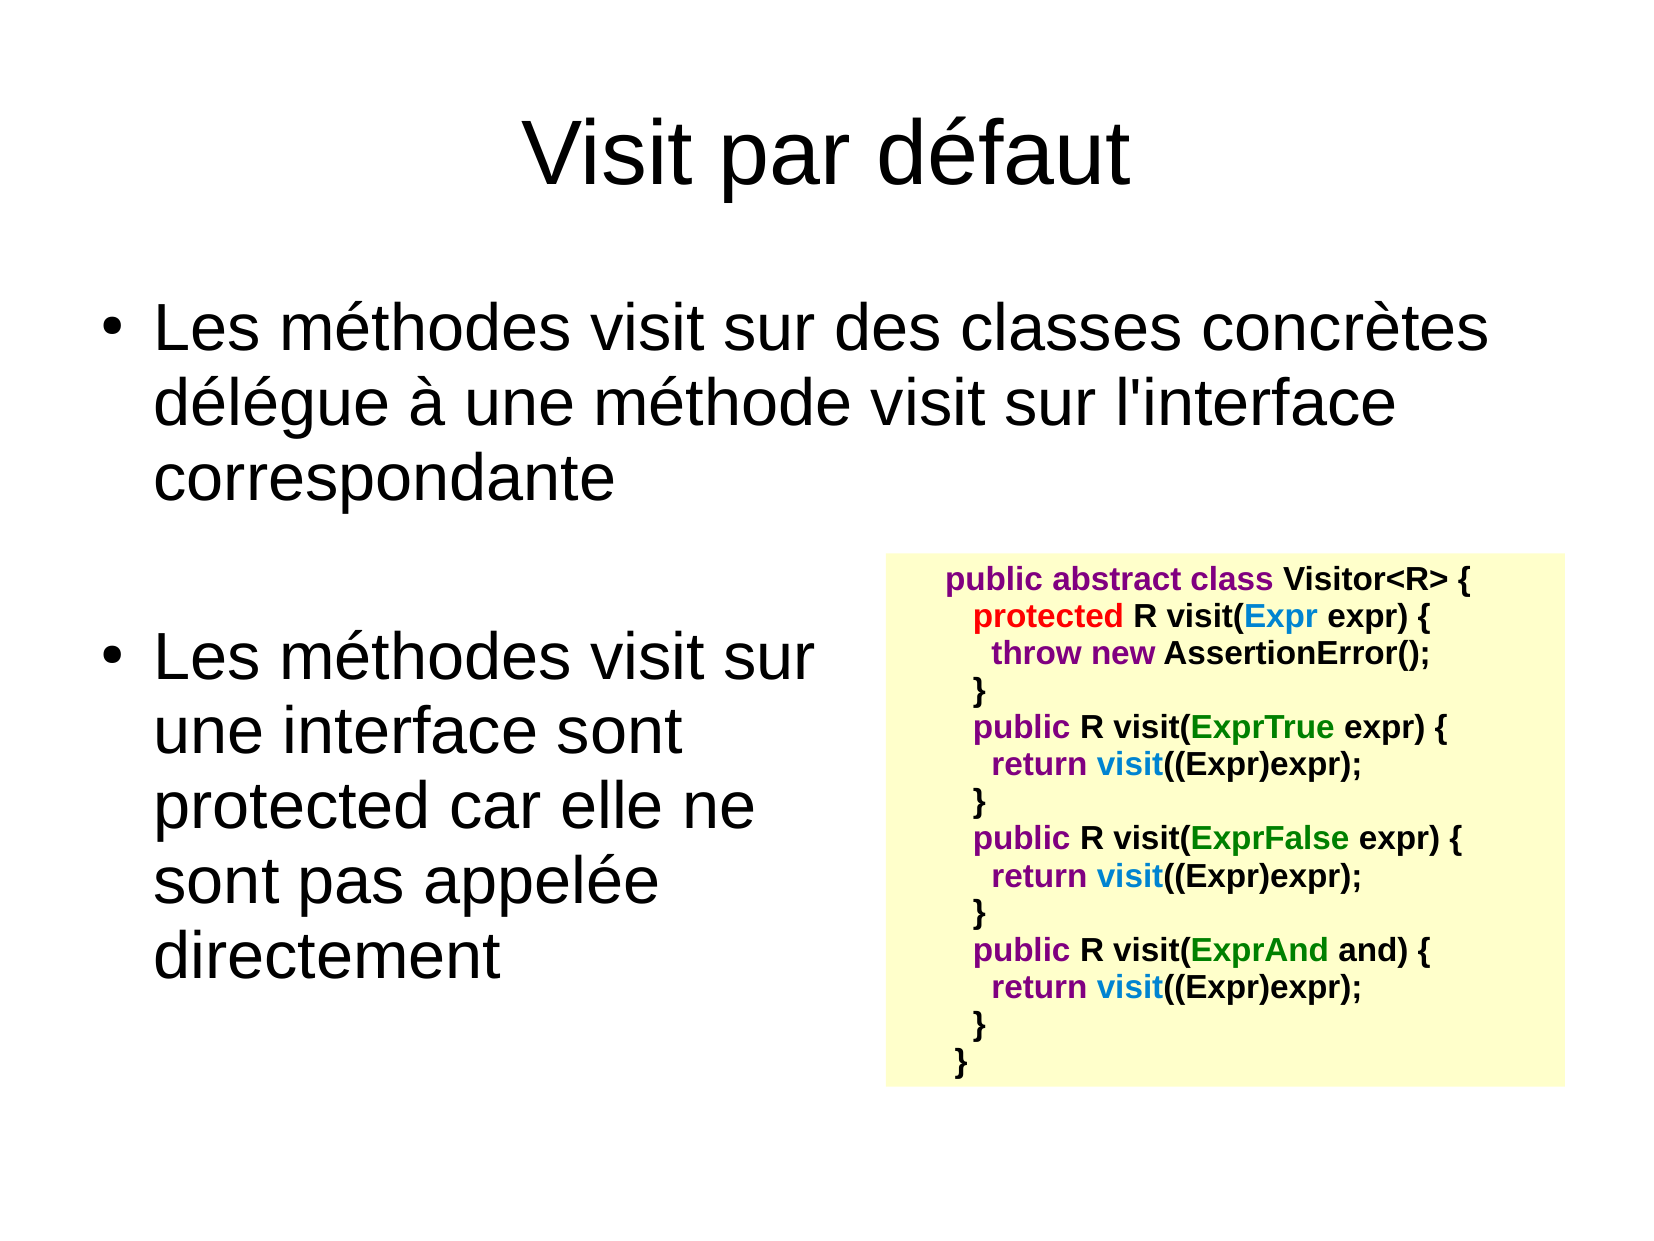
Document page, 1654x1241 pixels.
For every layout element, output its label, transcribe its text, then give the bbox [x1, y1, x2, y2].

text_box public abstract class Visitor<R> { protected R visit(Expr expr) { throw new AssertionError(); } public R visit(ExprTrue expr) { return visit((Expr)expr); } public R visit(ExprFalse expr) { return visit((Expr)expr); } public R visit(ExprAnd and) { return visit((Expr)expr); } } [885, 553, 1565, 1087]
title Visit par défaut [82, 56, 1571, 250]
list Les méthodes visit sur des classes concrètes délégue à une méthode visit sur l'interface correspondante Les méthodes visit sur une interface sont protected car elle ne sont pas appelée directement [82, 290, 1571, 993]
